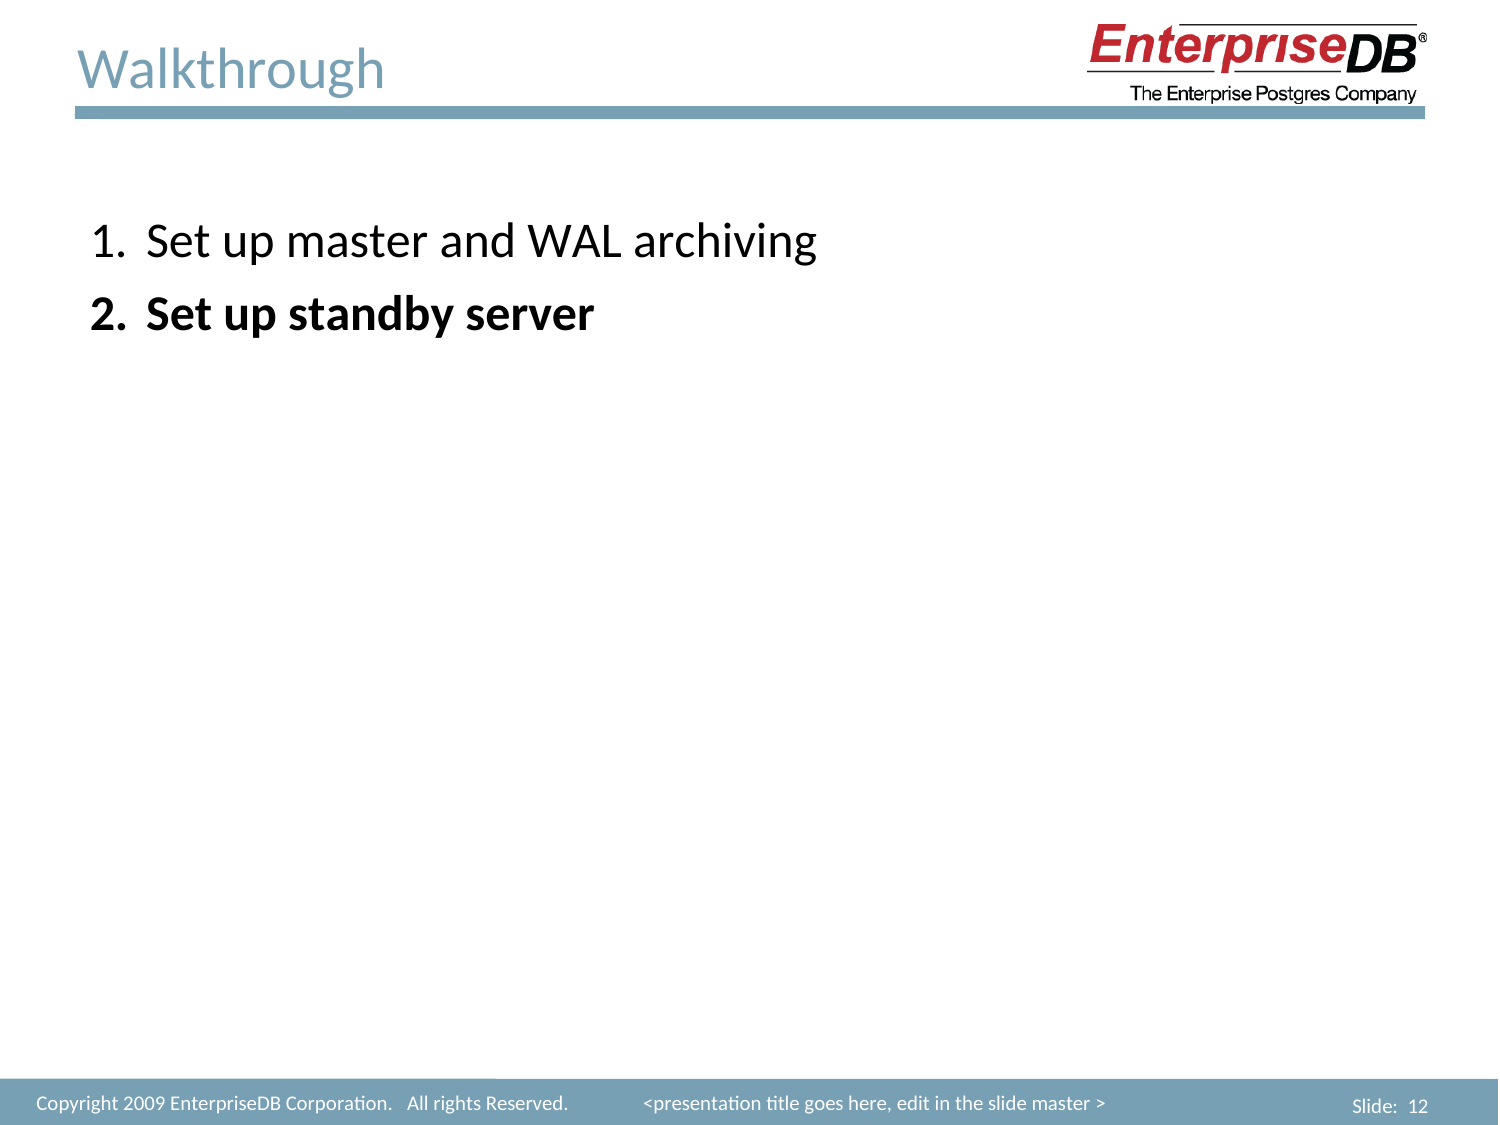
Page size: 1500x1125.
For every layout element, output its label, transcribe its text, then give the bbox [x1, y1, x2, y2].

title Walkthrough [62, 12, 1088, 118]
list Set up master and WAL archiving Set up standby server [75, 200, 1426, 943]
picture [1088, 24, 1427, 104]
